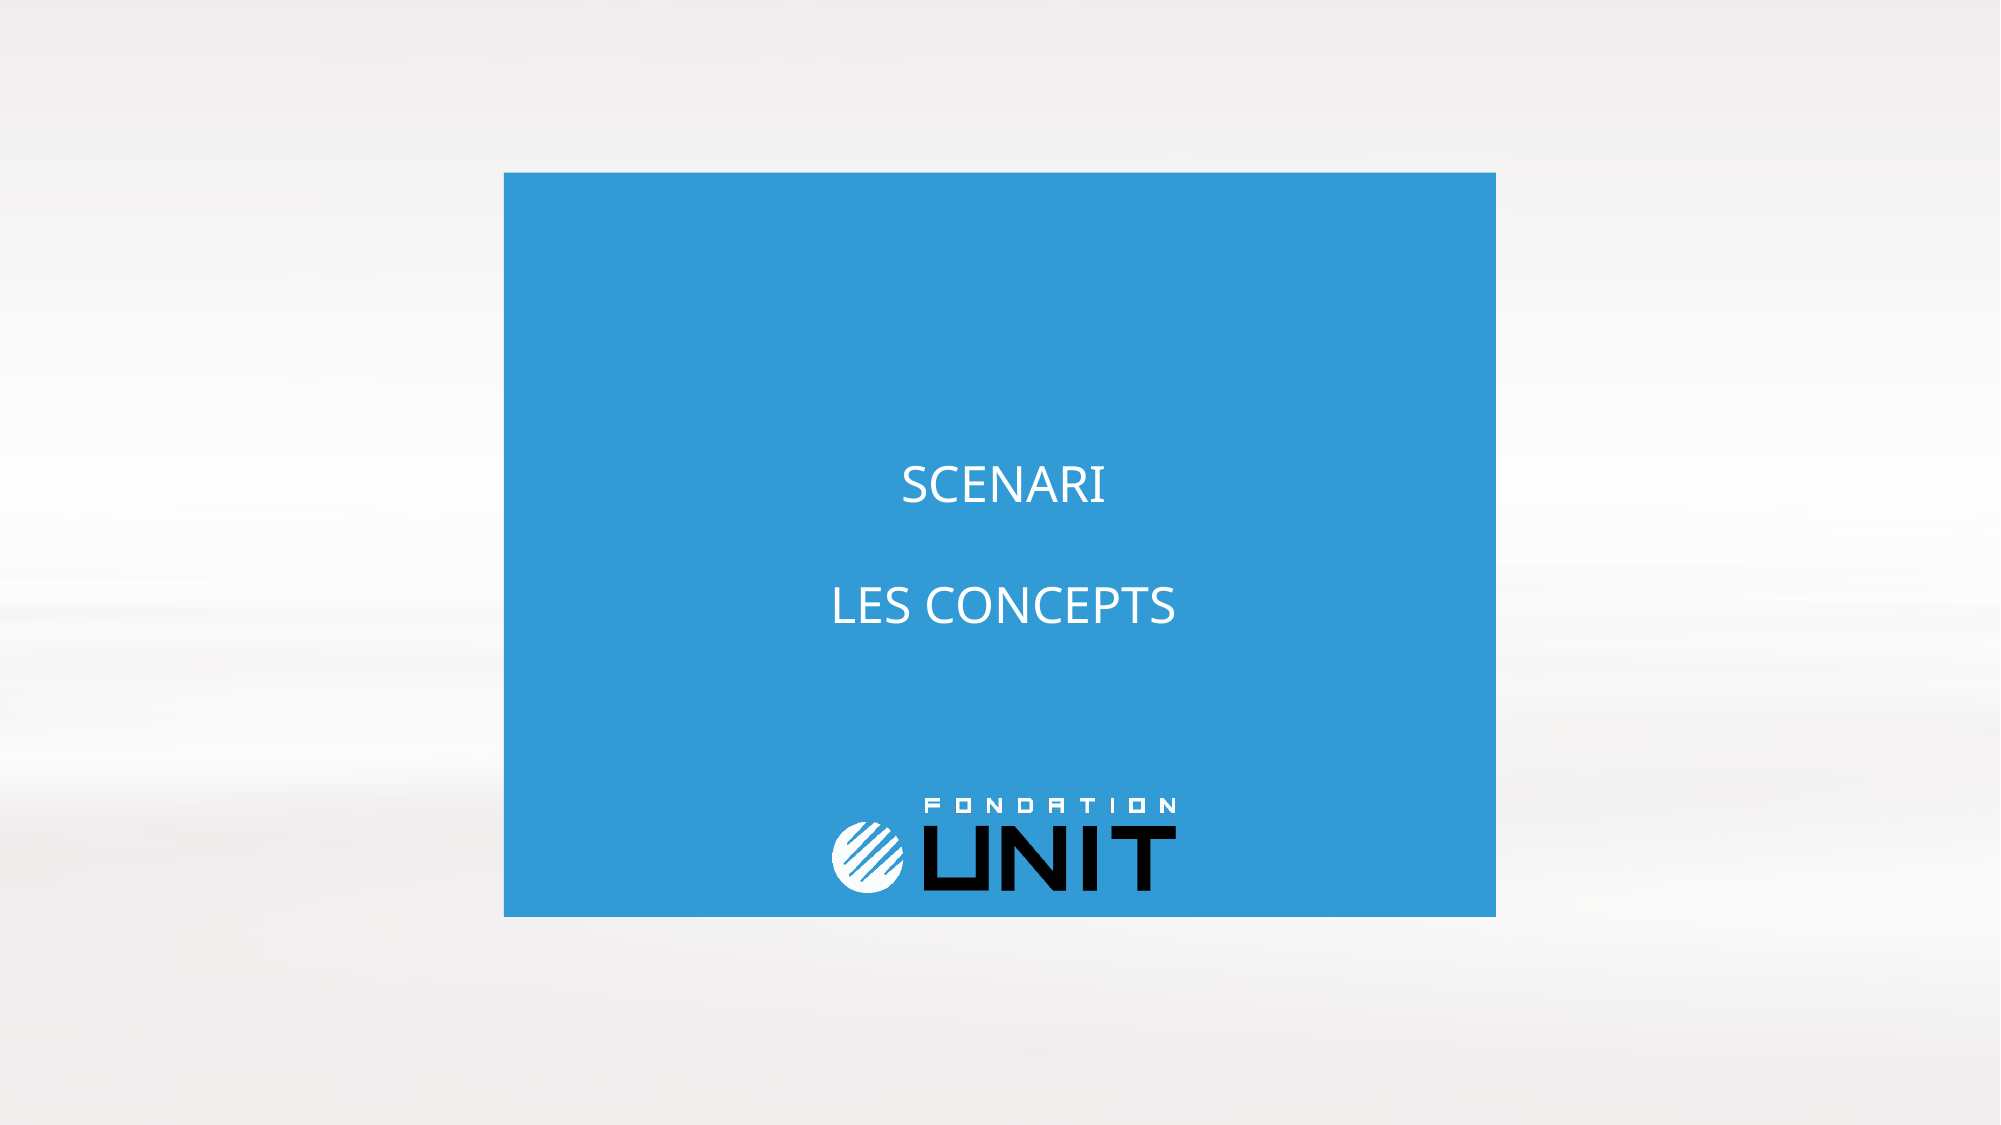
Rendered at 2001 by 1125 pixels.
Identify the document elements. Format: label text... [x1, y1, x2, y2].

picture [832, 798, 1176, 893]
title Scenari Les concepts [574, 456, 1433, 629]
